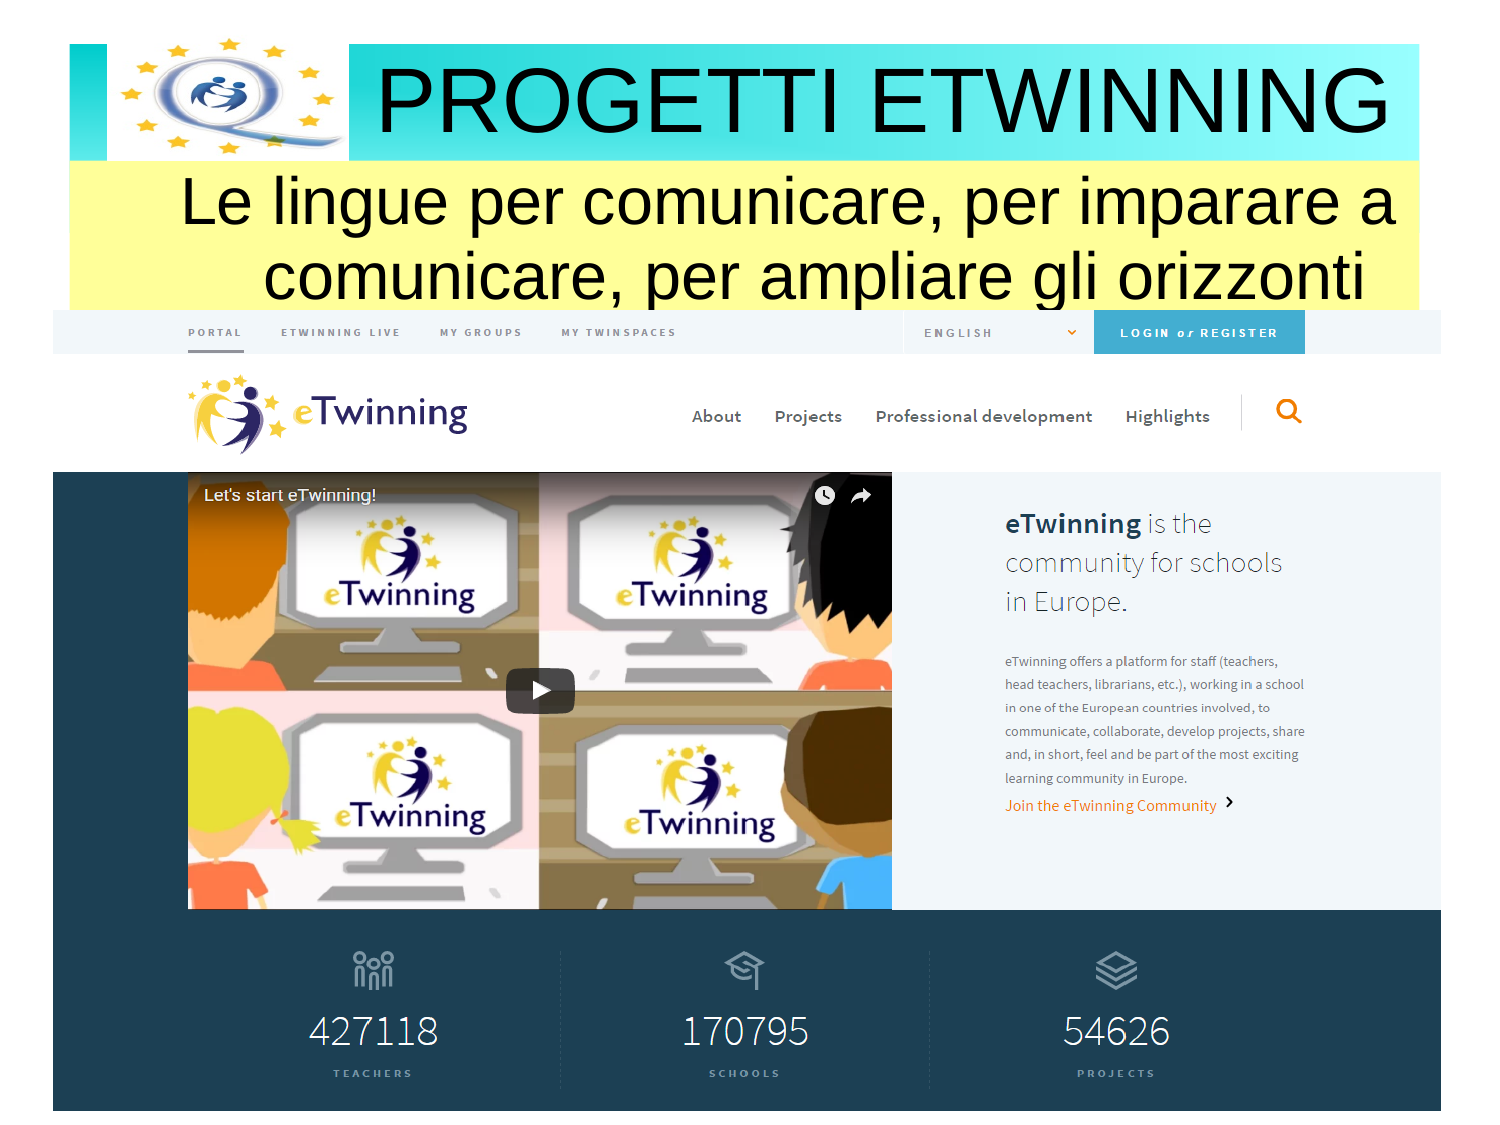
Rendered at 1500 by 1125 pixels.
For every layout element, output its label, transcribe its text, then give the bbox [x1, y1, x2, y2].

picture [53, 310, 1441, 1111]
list Le lingue per comunicare, per imparare a comunicare, per ampliare gli orizzonti culturali [69, 160, 1420, 310]
title PROGETTI ETWINNING [69, 44, 107, 160]
title PROGETTI ETWINNING [349, 44, 1420, 160]
picture [107, 26, 349, 161]
